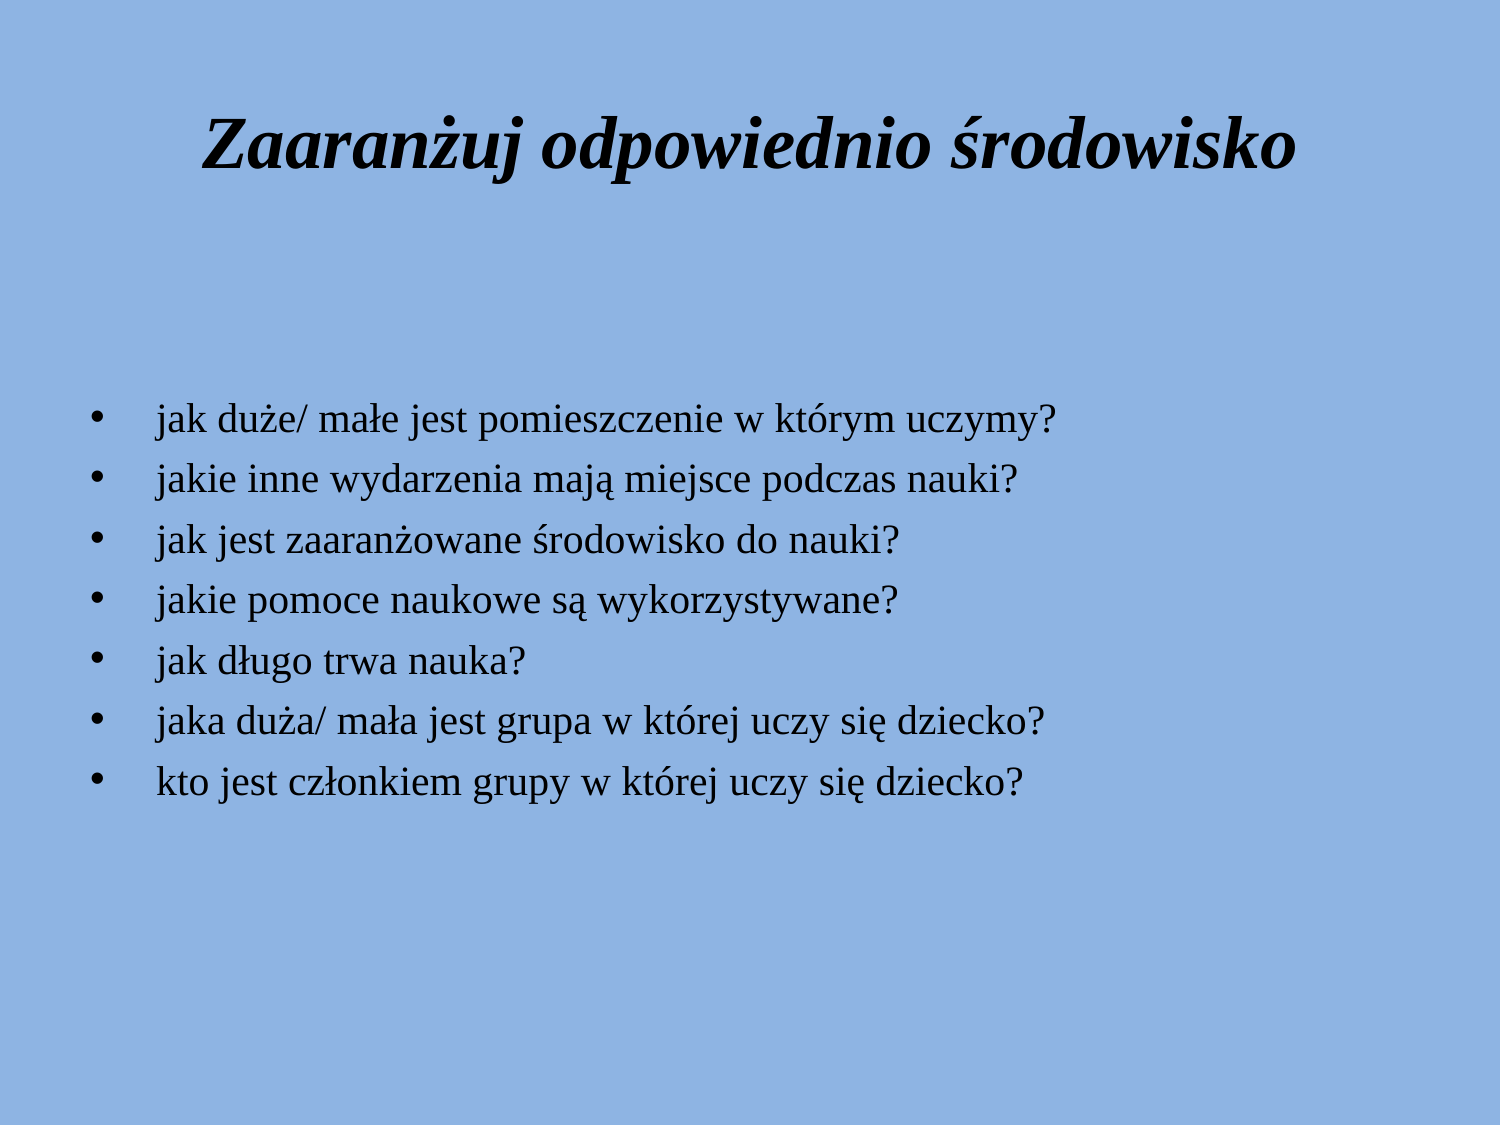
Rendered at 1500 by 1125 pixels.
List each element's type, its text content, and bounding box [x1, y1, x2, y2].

text_box jak duże/ małe jest pomieszczenie w którym uczymy? jakie inne wydarzenia mają miejsce podczas nauki? jak jest zaaranżowane środowisko do nauki? jakie pomoce naukowe są wykorzystywane? jak długo trwa nauka? jaka duża/ mała jest grupa w której uczy się dziecko? kto jest członkiem grupy w której uczy się dziecko? [75, 262, 1426, 1005]
text_box Zaaranżuj odpowiednio środowisko [75, 45, 1426, 233]
